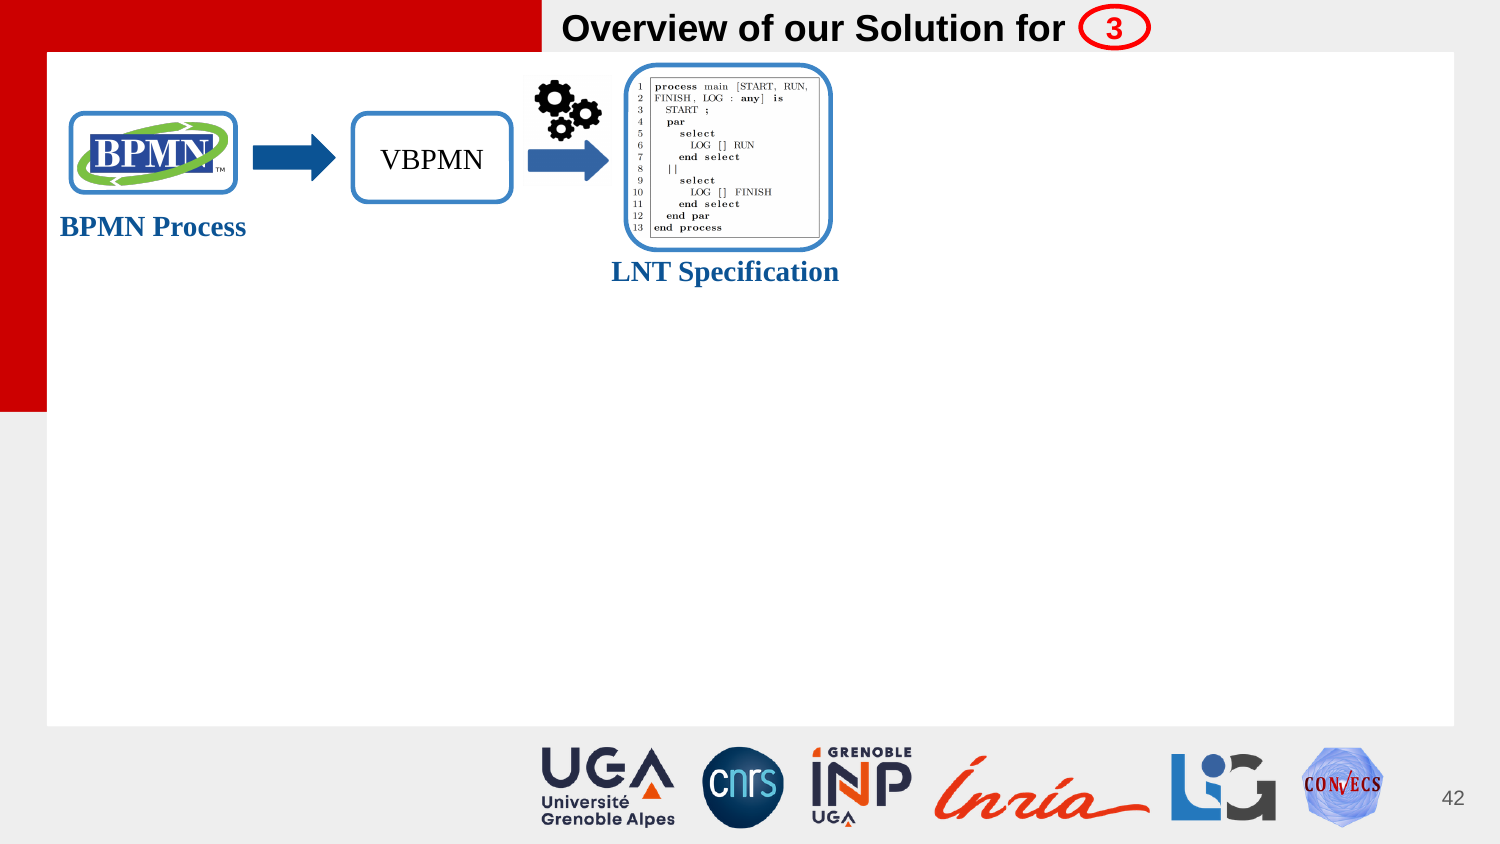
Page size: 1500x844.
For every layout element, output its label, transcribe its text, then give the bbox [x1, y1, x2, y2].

picture [0, 0, 1500, 844]
text_box [253, 134, 335, 181]
text_box BPMN Process [12, 197, 294, 252]
text_box Overview of our Solution for [546, 0, 1441, 55]
text_box 3 [1080, 6, 1149, 49]
text_box LNT Specification [588, 248, 863, 291]
text_box VBPMN [352, 113, 512, 202]
slide_number <numéro> [1389, 764, 1480, 830]
